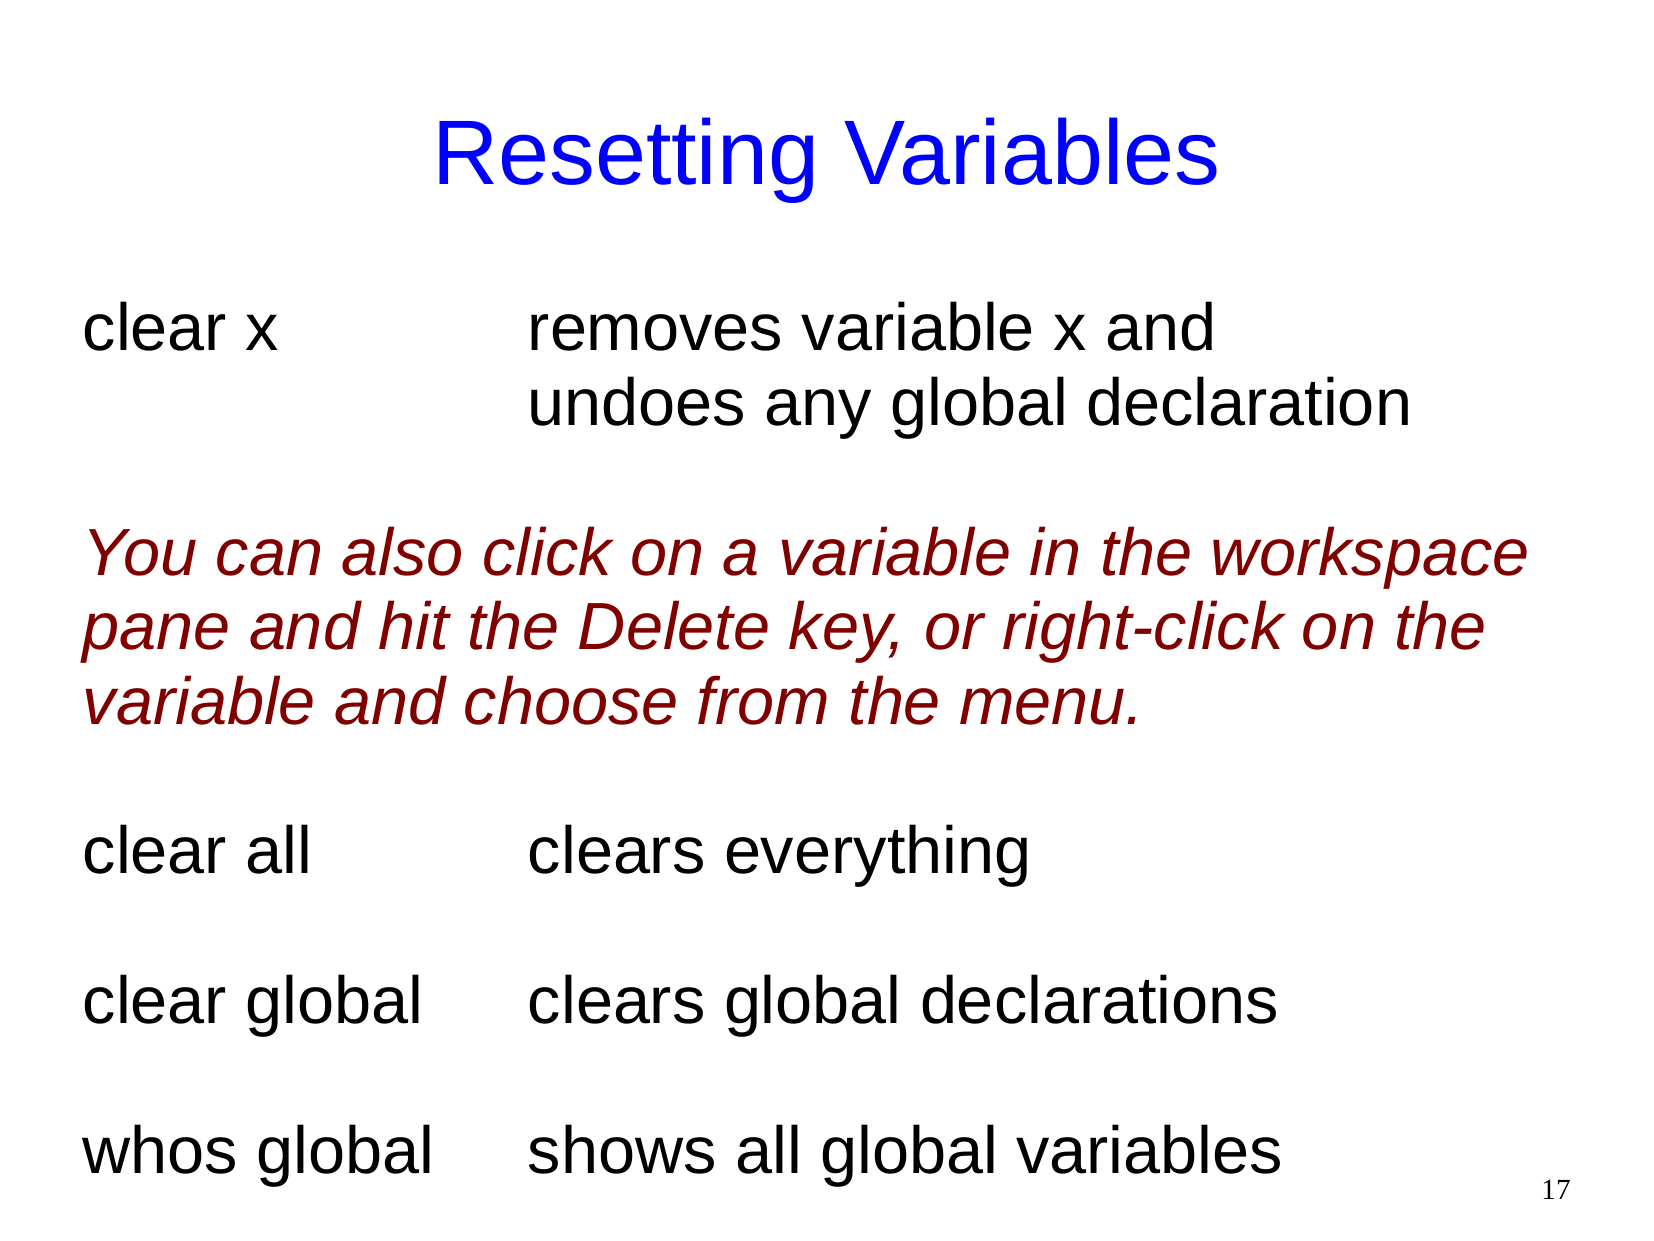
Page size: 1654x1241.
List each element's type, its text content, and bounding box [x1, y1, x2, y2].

title Resetting Variables [82, 56, 1571, 250]
list clear x removes variable x and undoes any global declaration You can also click on a variable in the workspace pane and hit the Delete key, or right-click on the variable and choose from the menu. clear all clears everything clear global clears global declarations whos global shows all global variables [82, 290, 1571, 1188]
